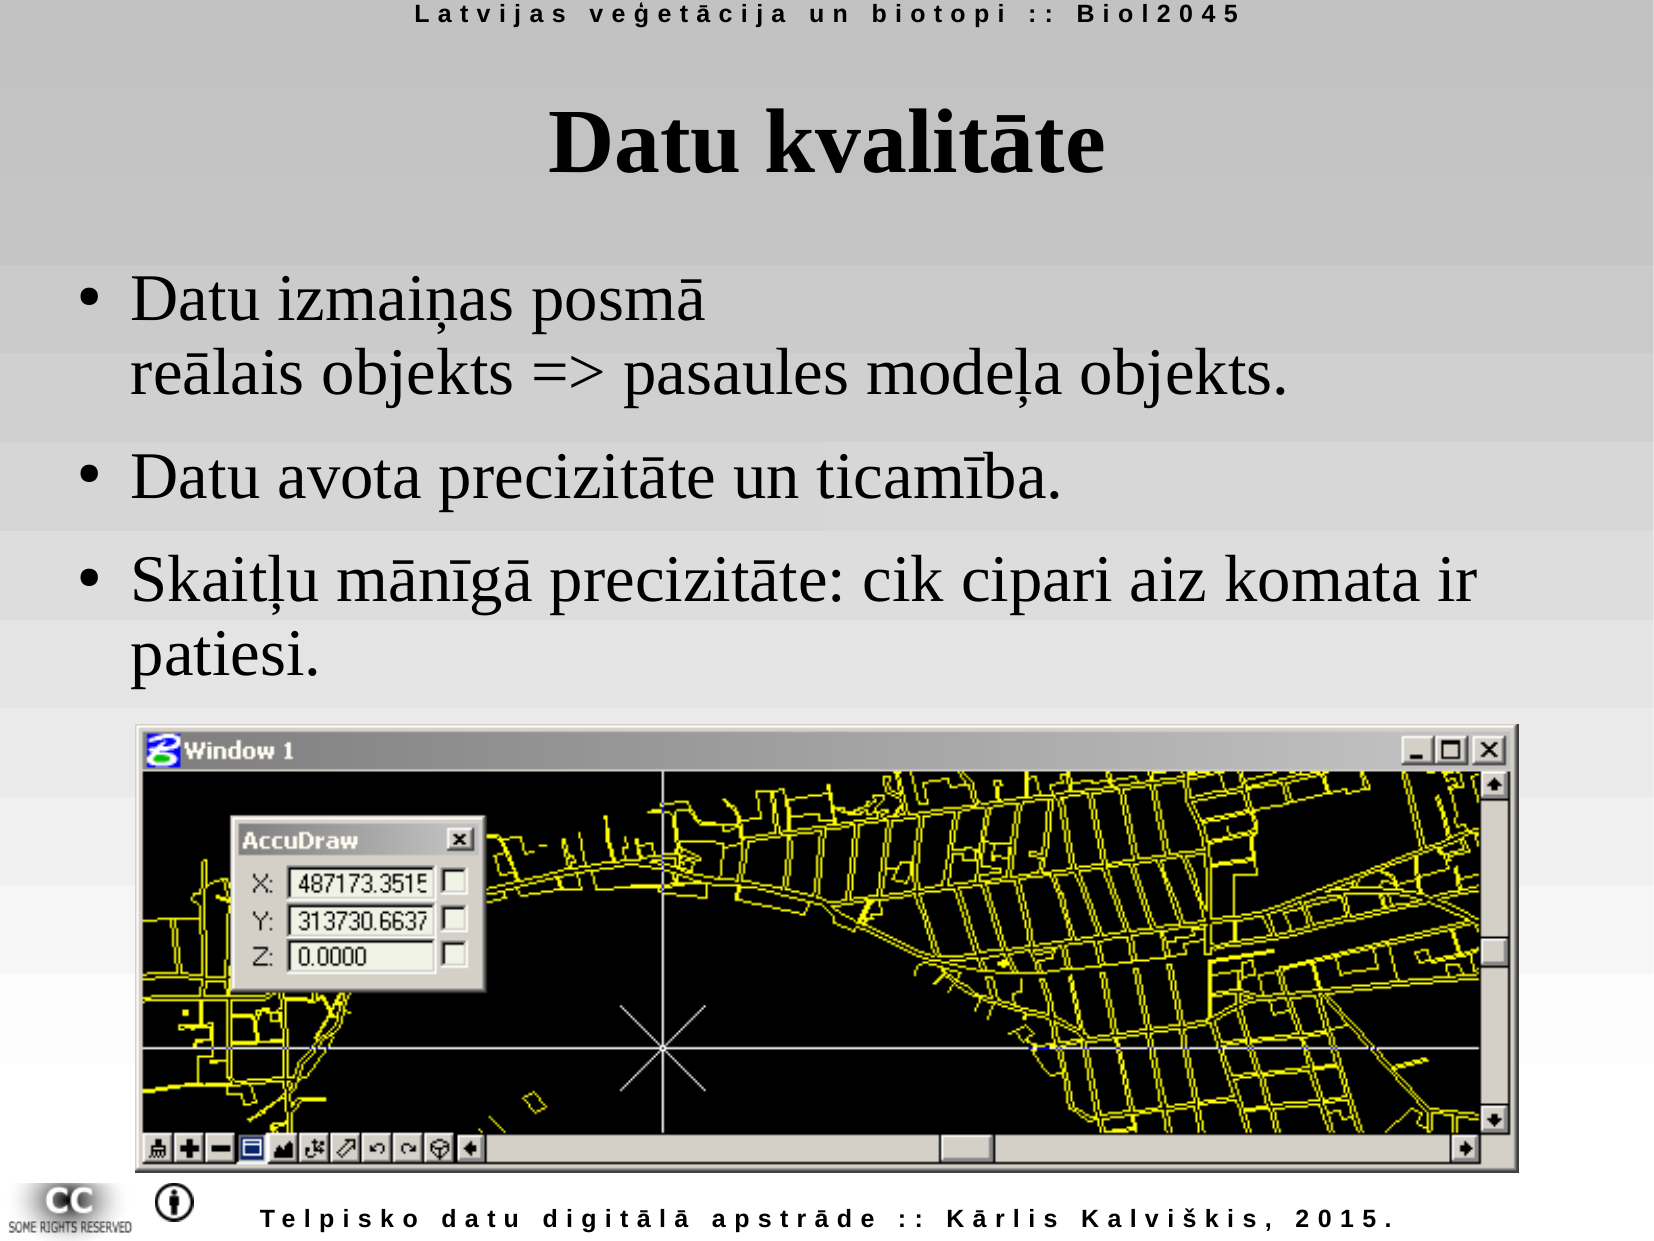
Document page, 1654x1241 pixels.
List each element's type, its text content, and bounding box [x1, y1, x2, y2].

title Datu kvalitāte [59, 37, 1596, 246]
list Datu izmaiņas posmā reālais objekts => pasaules modeļa objekts. Datu avota precizitāte un ticamība. Skaitļu mānīgā precizitāte: cik cipari aiz komata ir patiesi. [59, 261, 1596, 1175]
picture [0, 0, 1654, 1241]
